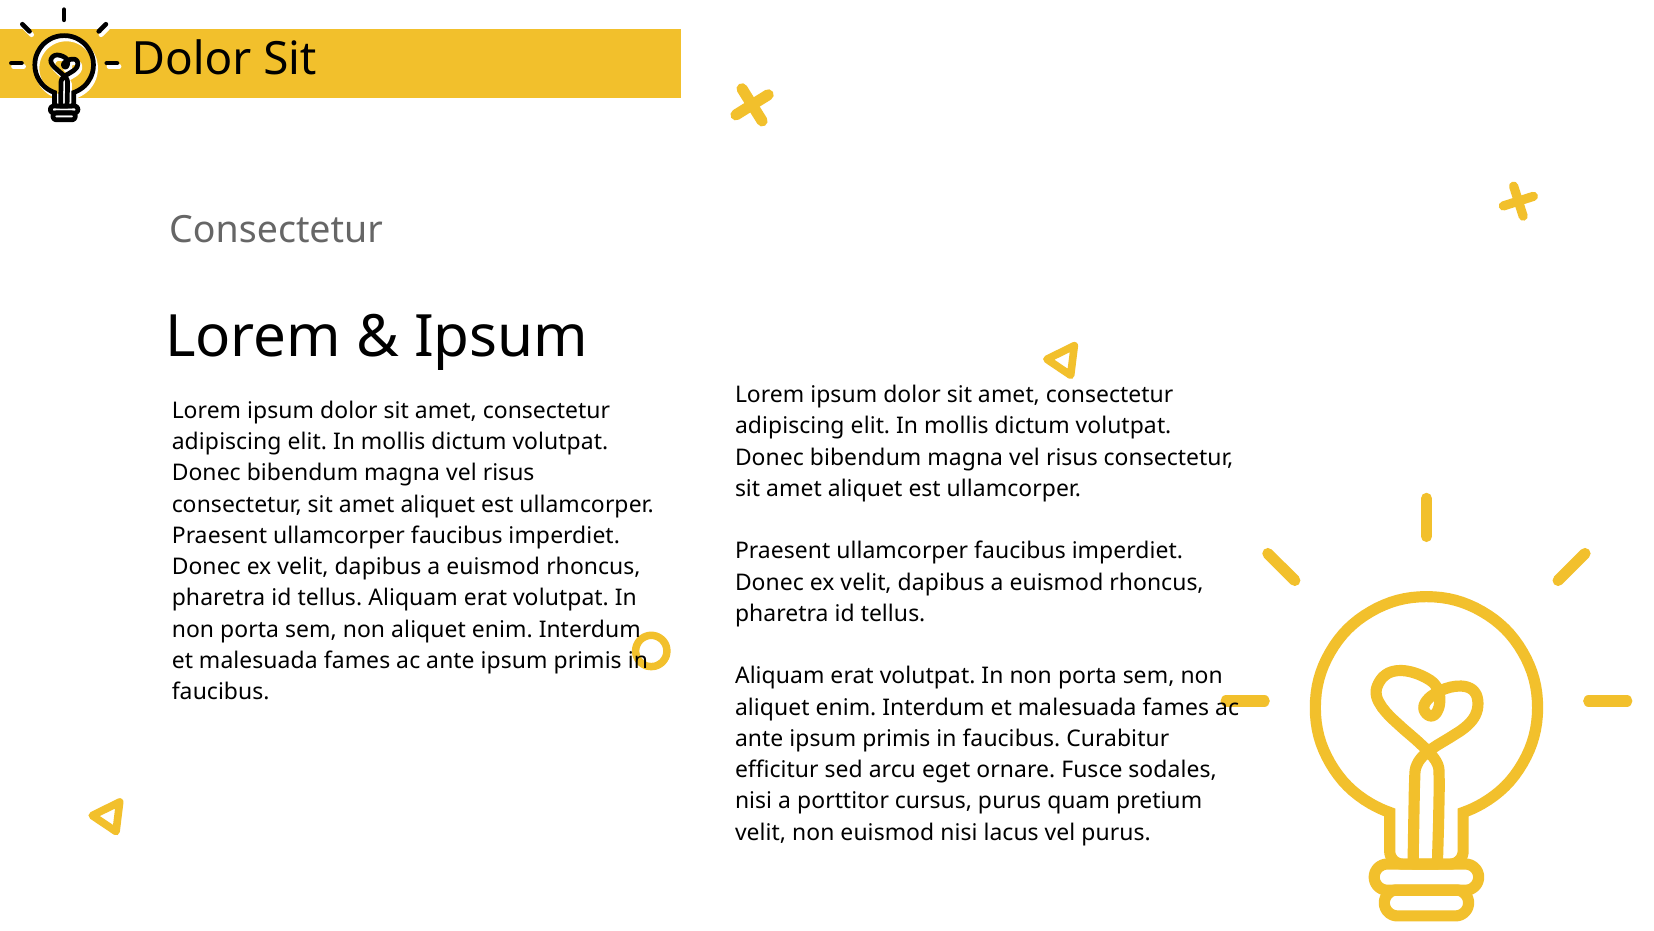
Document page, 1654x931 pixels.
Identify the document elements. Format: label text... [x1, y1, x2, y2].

text_box Lorem ipsum dolor sit amet, consectetur adipiscing elit. In mollis dictum volutpat. Donec bibendum magna vel risus consectetur, sit amet aliquet est ullamcorper. Praesent ullamcorper faucibus imperdiet. Donec ex velit, dapibus a euismod rhoncus, pharetra id tellus. Aliquam erat volutpat. In non porta sem, non aliquet enim. Interdum et malesuada fames ac ante ipsum primis in faucibus. Curabitur efficitur sed arcu eget ornare. Fusce sodales, nisi a porttitor cursus, purus quam pretium velit, non euismod nisi lacus vel purus. [735, 378, 1246, 847]
title Consectetur [169, 202, 466, 256]
title Dolor Sit [131, 16, 578, 97]
text_box Lorem ipsum dolor sit amet, consectetur adipiscing elit. In mollis dictum volutpat. Donec bibendum magna vel risus consectetur, sit amet aliquet est ullamcorper. Praesent ullamcorper faucibus imperdiet. Donec ex velit, dapibus a euismod rhoncus, pharetra id tellus. Aliquam erat volutpat. In non porta sem, non aliquet enim. Interdum et malesuada fames ac ante ipsum primis in faucibus. [171, 393, 661, 707]
title Lorem & Ipsum [165, 289, 803, 379]
